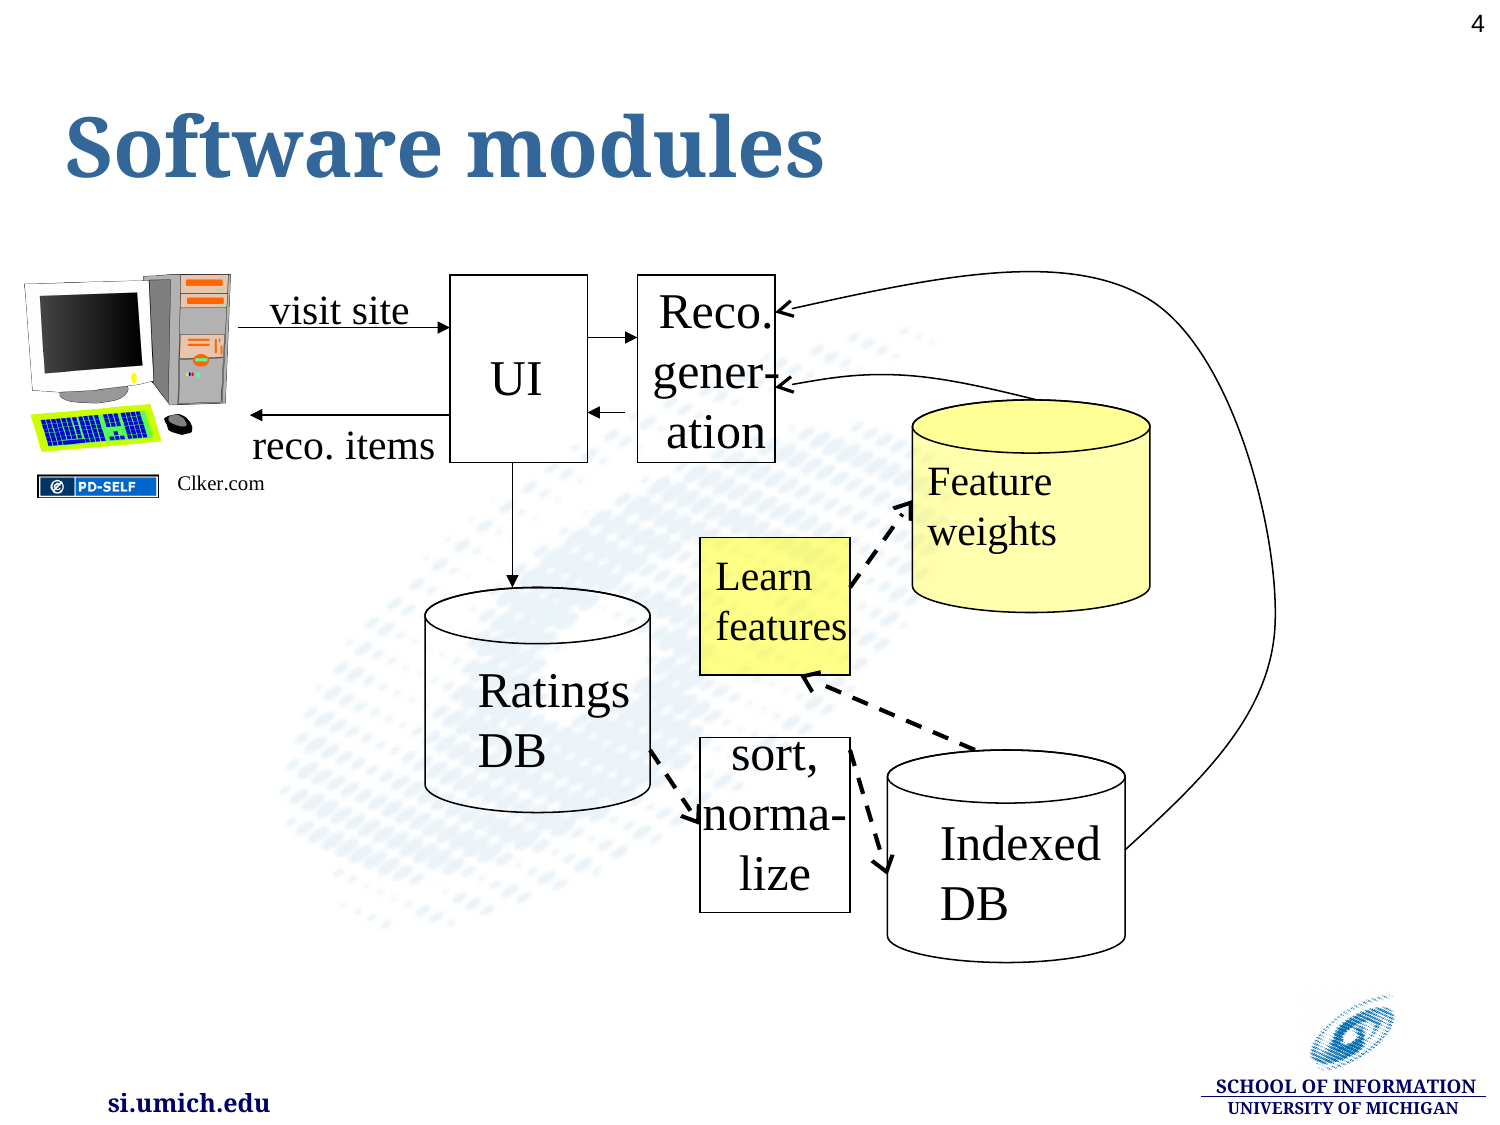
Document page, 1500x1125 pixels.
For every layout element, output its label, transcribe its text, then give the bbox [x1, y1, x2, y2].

text_box reco. items [237, 410, 451, 476]
picture [426, 589, 649, 642]
text_box sort, norma- lize [687, 712, 863, 908]
text_box Learn features [700, 541, 863, 657]
text_box Ratings DB [462, 649, 646, 786]
text_box [912, 429, 946, 446]
text_box [699, 537, 850, 676]
picture [24, 270, 1000, 953]
picture [889, 751, 1000, 802]
picture [37, 474, 159, 498]
picture [1299, 987, 1401, 1073]
text_box Clker.com [162, 462, 276, 501]
text_box <number> [1337, 0, 1500, 51]
picture [889, 783, 1000, 953]
text_box Feature weights [912, 446, 1150, 562]
text_box [1116, 430, 1150, 446]
picture [451, 276, 587, 462]
text_box Indexed DB [925, 802, 1117, 939]
title Software modules [50, 49, 1326, 238]
picture [426, 622, 649, 811]
text_box visit site [254, 275, 425, 341]
text_box UI [475, 337, 558, 413]
text_box Reco. gener- ation [637, 274, 775, 463]
text_box [912, 562, 1150, 613]
